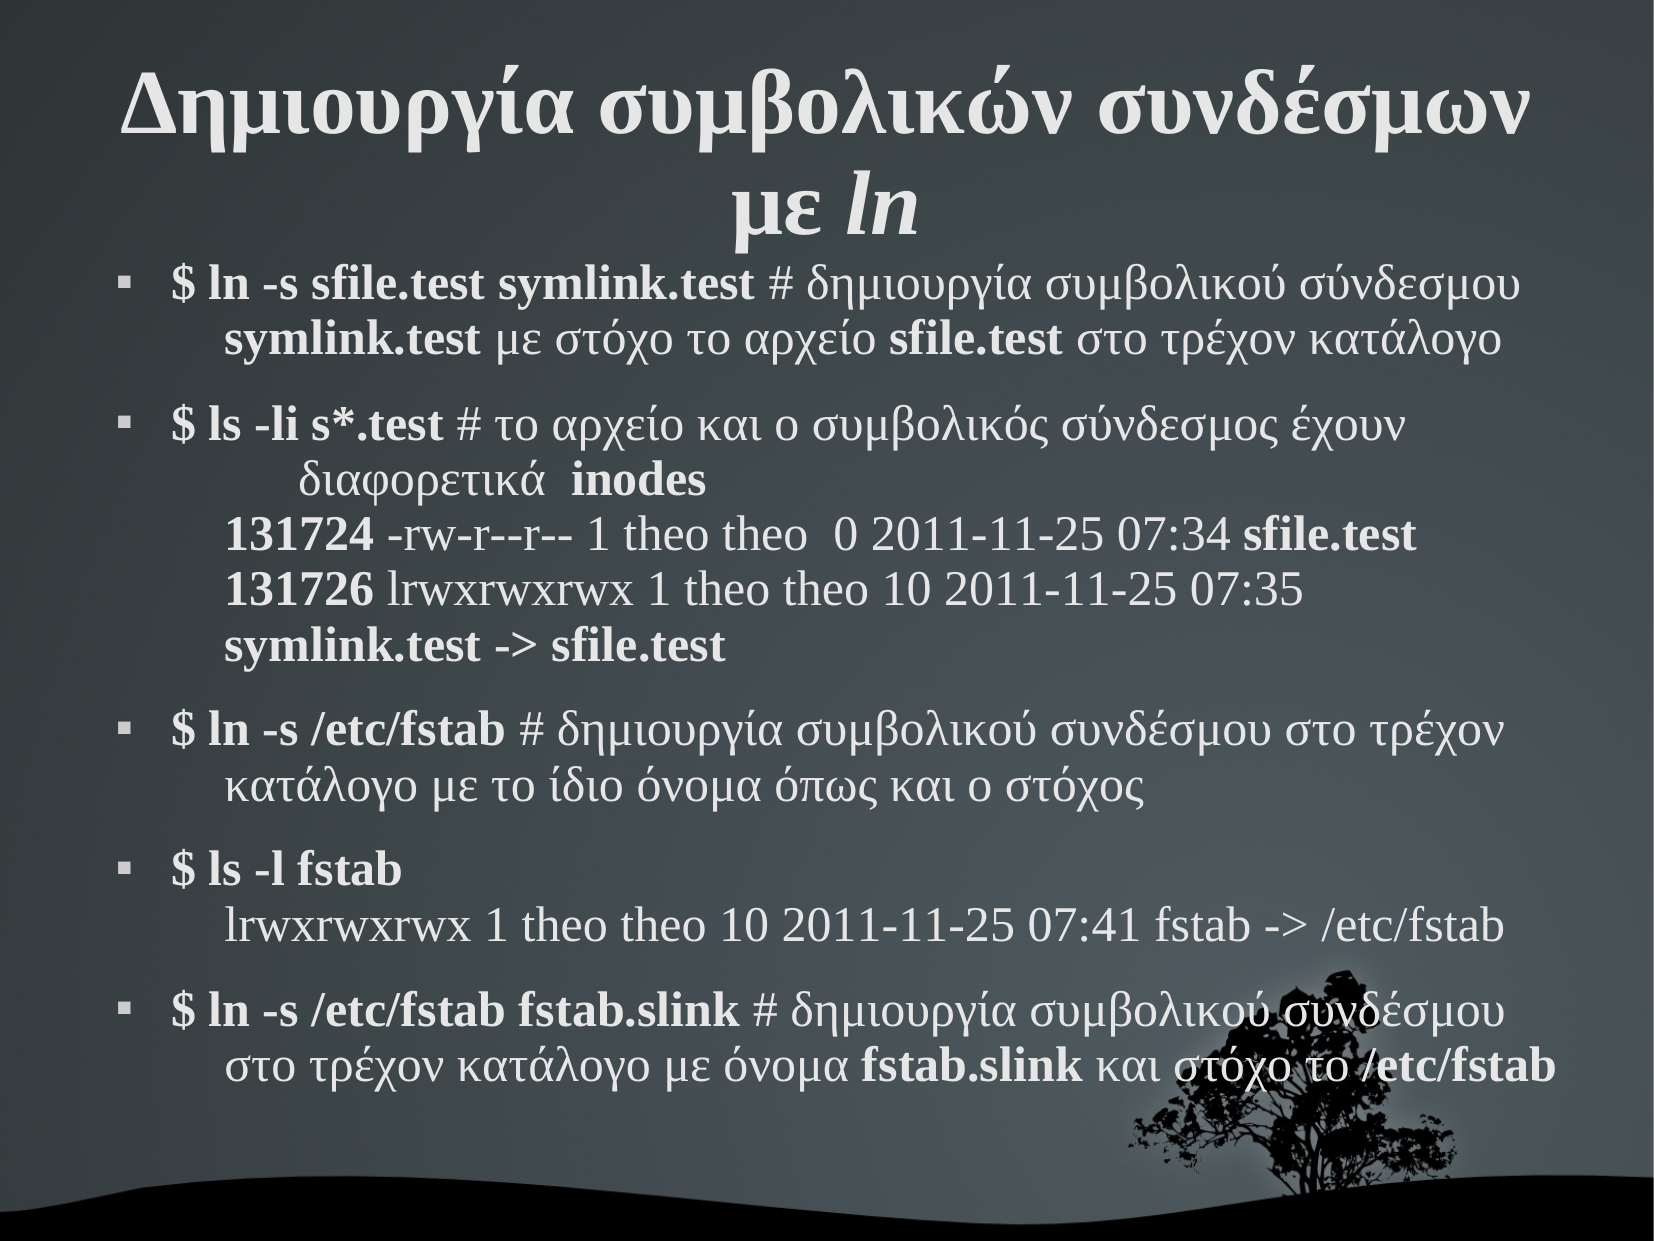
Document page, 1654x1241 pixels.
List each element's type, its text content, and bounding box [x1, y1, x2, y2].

picture [0, 0, 1654, 1241]
title Δημιουργία συμβολικών συνδέσμων με ln [82, 33, 1571, 255]
list $ ln -s sfile.test symlink.test # δημιουργία συμβολικού σύνδεσμου symlink.test με στόχο το αρχείο sfile.test στο τρέχον κατάλογο $ ls -li s*.test # το αρχείο και ο συμβολικός σύνδεσμος έχουν διαφορετικά inodes 131724 -rw-r--r-- 1 theo theo 0 2011-11-25 07:34 sfile.test 131726 lrwxrwxrwx 1 theo theo 10 2011-11-25 07:35 symlink.test -> sfile.test $ ln -s /etc/fstab # δημιουργία συμβολικού συνδέσμου στο τρέχον κατάλογο με το ίδιο όνομα όπως και ο στόχος $ ls -l fstab lrwxrwxrwx 1 theo theo 10 2011-11-25 07:41 fstab -> /etc/fstab $ ln -s /etc/fstab fstab.slink # δημιουργία συμβολικού συνδέσμου στο τρέχον κατάλογο με όνομα fstab.slink και στόχο το /etc/fstab [82, 255, 1571, 1213]
